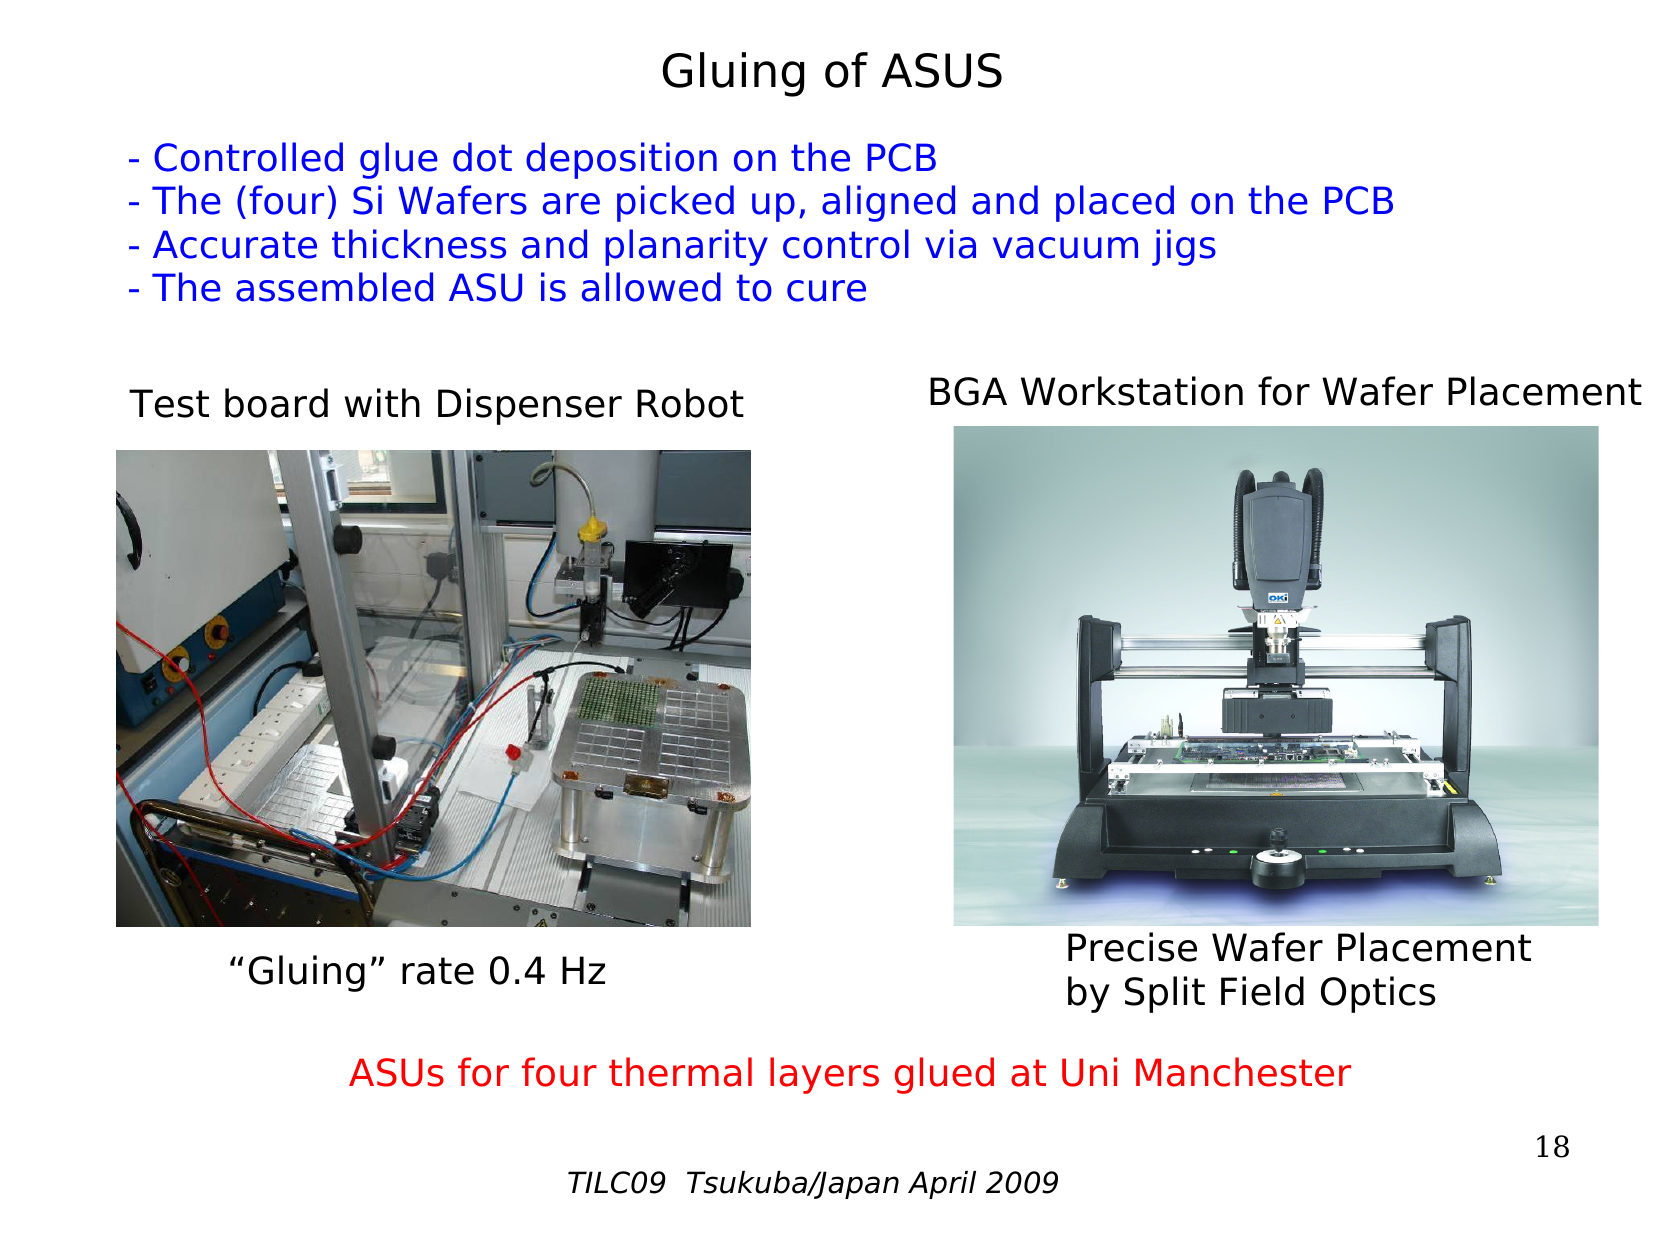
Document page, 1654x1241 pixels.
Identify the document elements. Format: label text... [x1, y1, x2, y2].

text_box BGA Workstation for Wafer Placement [912, 363, 1642, 422]
picture [953, 426, 1599, 926]
text_box Precise Wafer Placement by Split Field Optics [1050, 919, 1549, 1022]
text_box - Controlled glue dot deposition on the PCB - The (four) Si Wafers are picked up, aligned and placed on the PCB - Accurate thickness and planarity control via vacuum jigs - The assembled ASU is allowed to cure [112, 129, 1385, 319]
text_box Test board with Dispenser Robot [115, 375, 747, 434]
text_box “Gluing” rate 0.4 Hz [212, 942, 626, 1001]
text_box Gluing of ASUS [645, 37, 1013, 106]
picture [116, 450, 751, 928]
text_box ASUs for four thermal layers glued at Uni Manchester [322, 1044, 1357, 1103]
